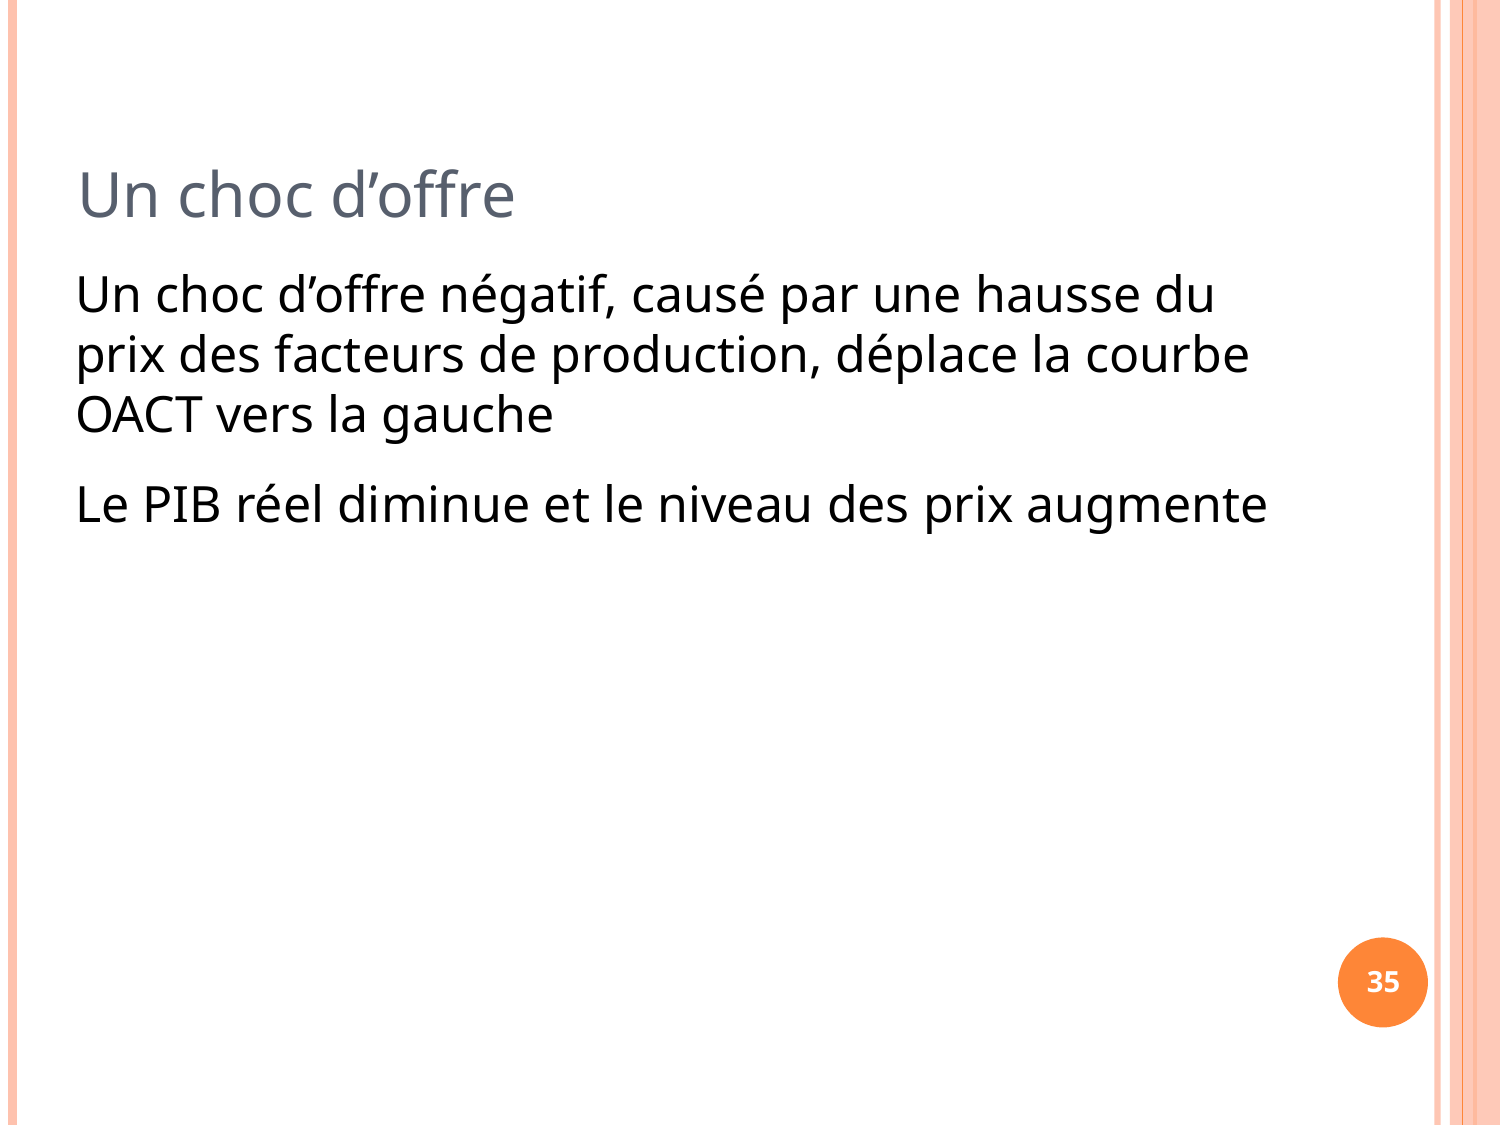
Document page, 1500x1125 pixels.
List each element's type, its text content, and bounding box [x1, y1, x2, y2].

title Un choc d’offre [62, 37, 1450, 238]
slide_number <numéro> [1333, 940, 1434, 1027]
list Un choc d’offre négatif, causé par une hausse du prix des facteurs de production, déplace la courbe OACT vers la gauche Le PIB réel diminue et le niveau des prix augmente [75, 262, 1300, 1062]
